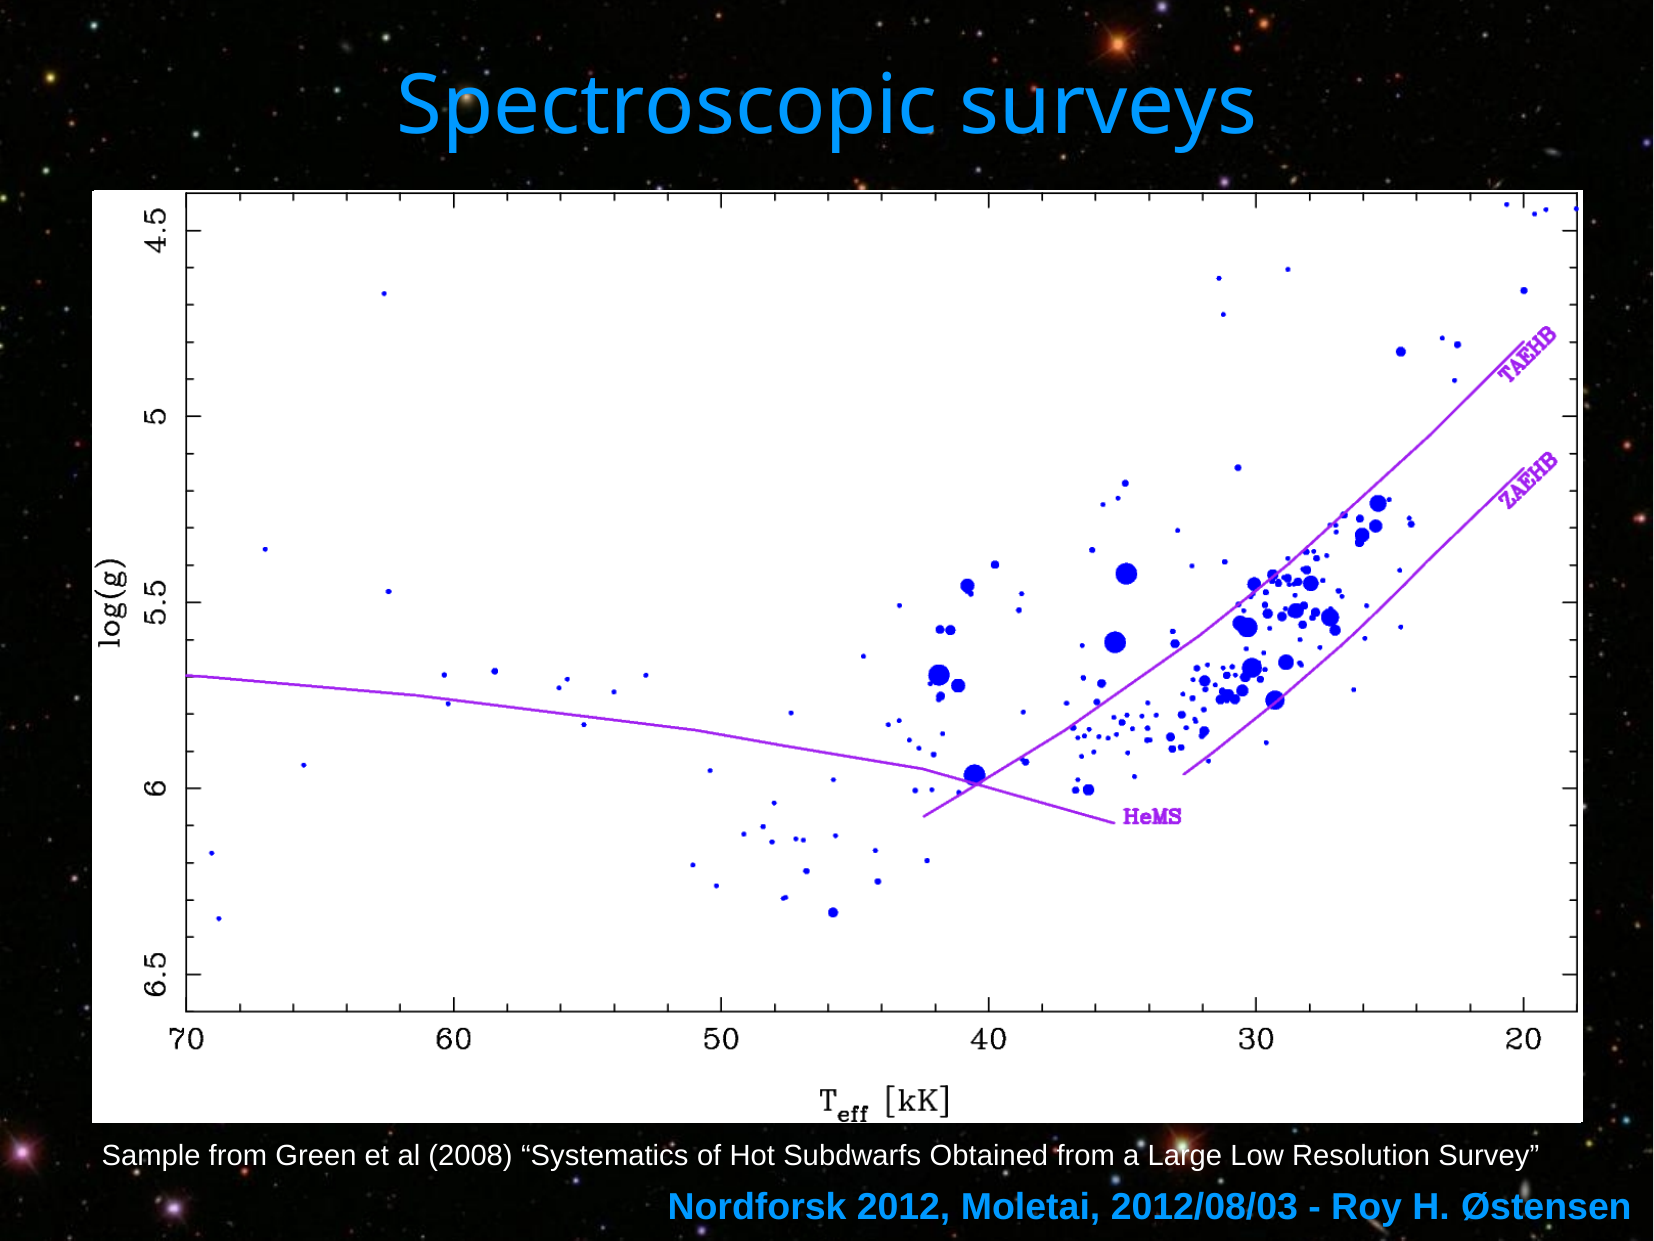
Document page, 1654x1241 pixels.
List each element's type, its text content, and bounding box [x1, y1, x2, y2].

title Spectroscopic surveys [121, 53, 1534, 150]
picture [0, 0, 1654, 1241]
text_box Sample from Green et al (2008) “Systematics of Hot Subdwarfs Obtained from a Large Low Resolution Survey” [89, 1138, 1578, 1195]
